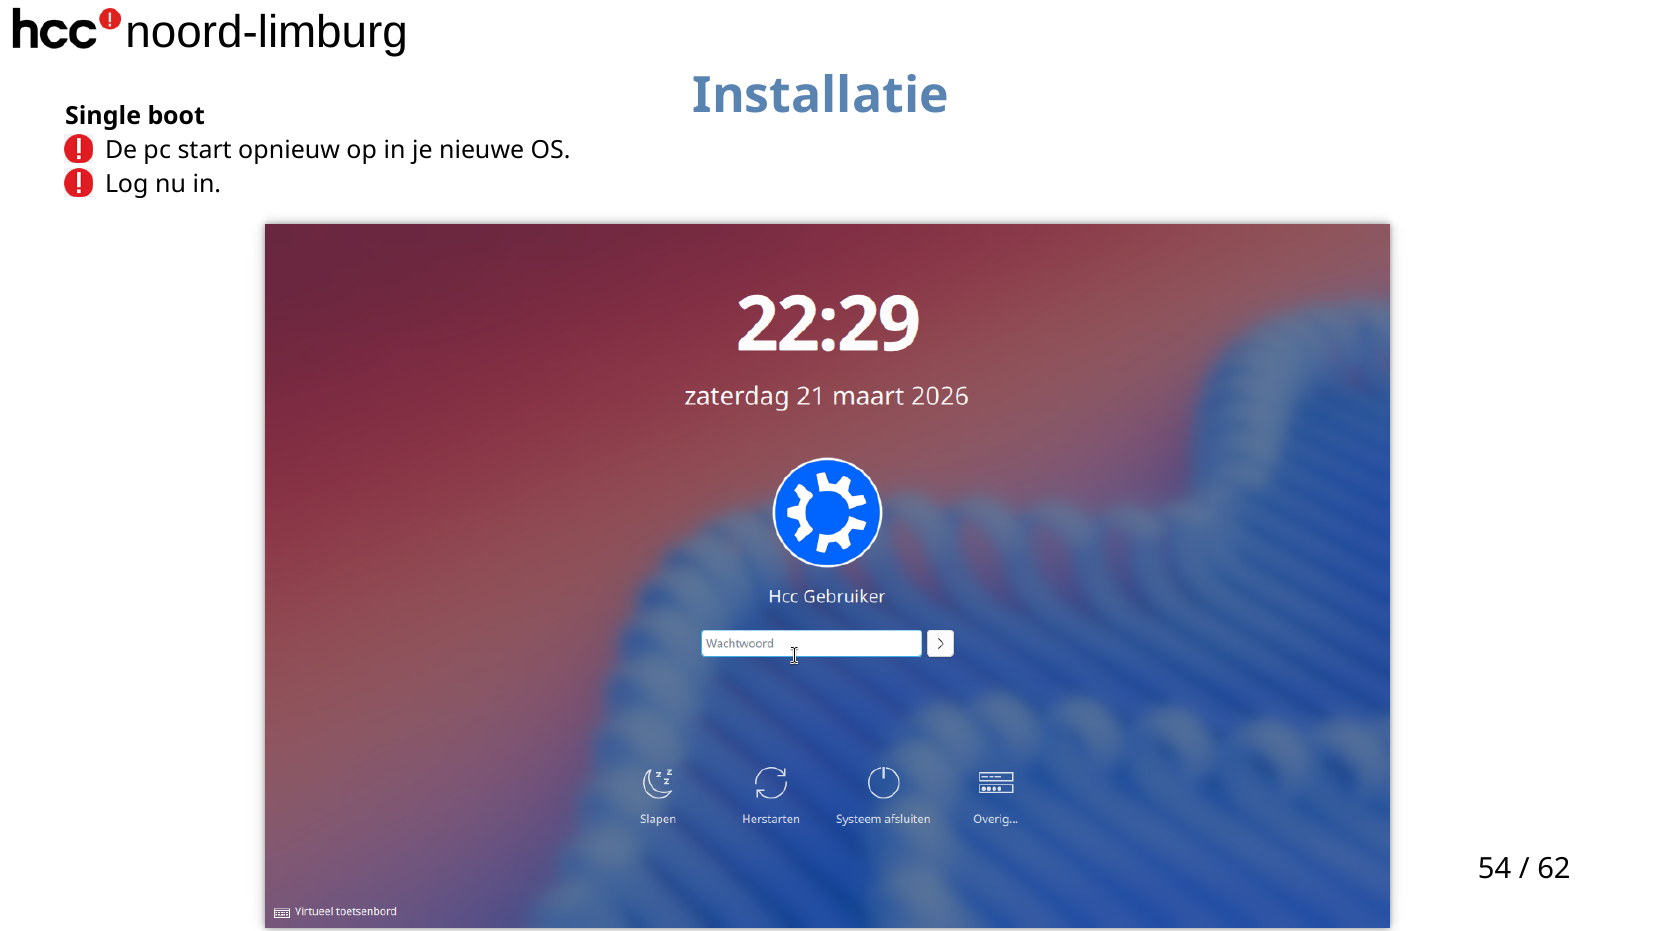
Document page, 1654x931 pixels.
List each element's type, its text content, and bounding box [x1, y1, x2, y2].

picture [247, 206, 1407, 931]
text_box Single boot De pc start opnieuw op in je nieuwe OS. Log nu in. [64, 97, 1654, 200]
picture [11, 6, 122, 50]
title Installatie [118, 59, 1524, 128]
